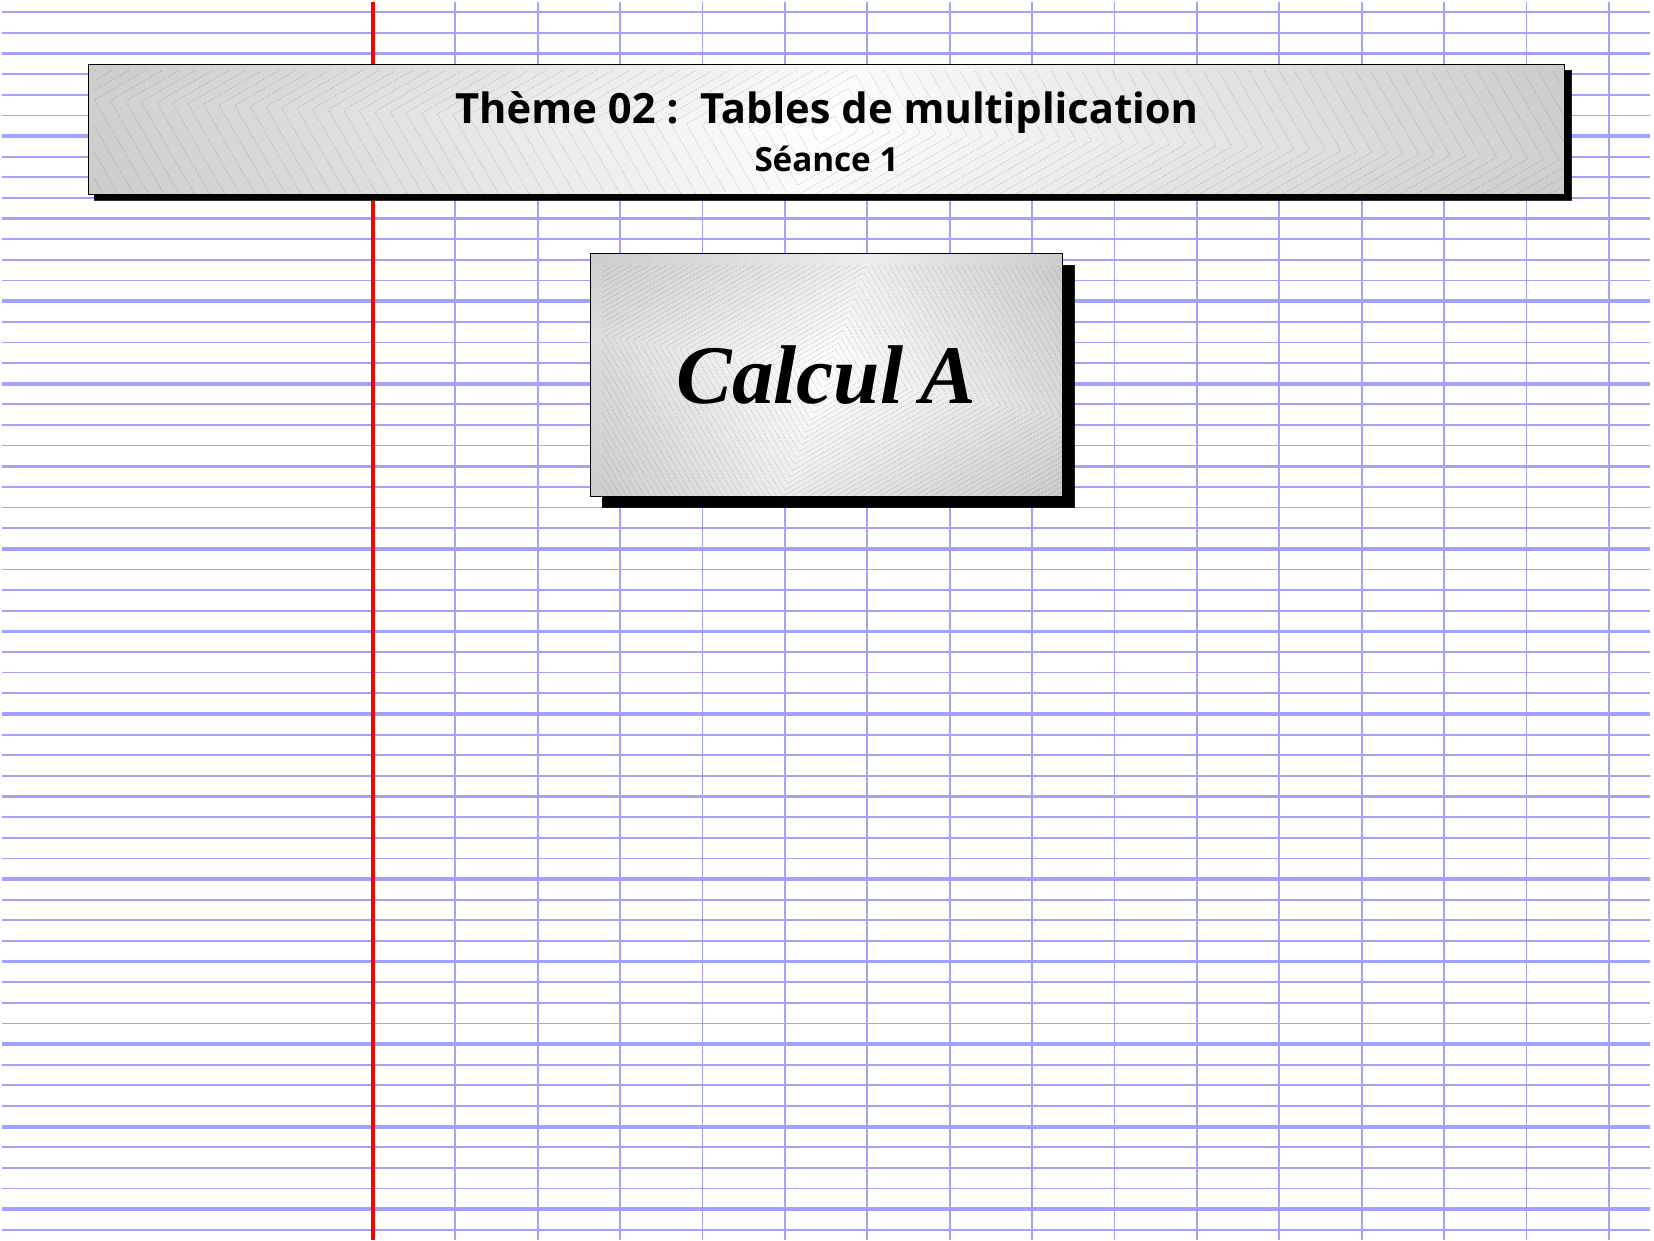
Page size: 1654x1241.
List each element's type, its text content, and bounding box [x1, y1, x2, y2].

text_box Calcul A [590, 253, 1063, 497]
picture [0, 0, 1654, 1241]
text_box Thème 02 : Tables de multiplication Séance 1 [88, 64, 1565, 195]
